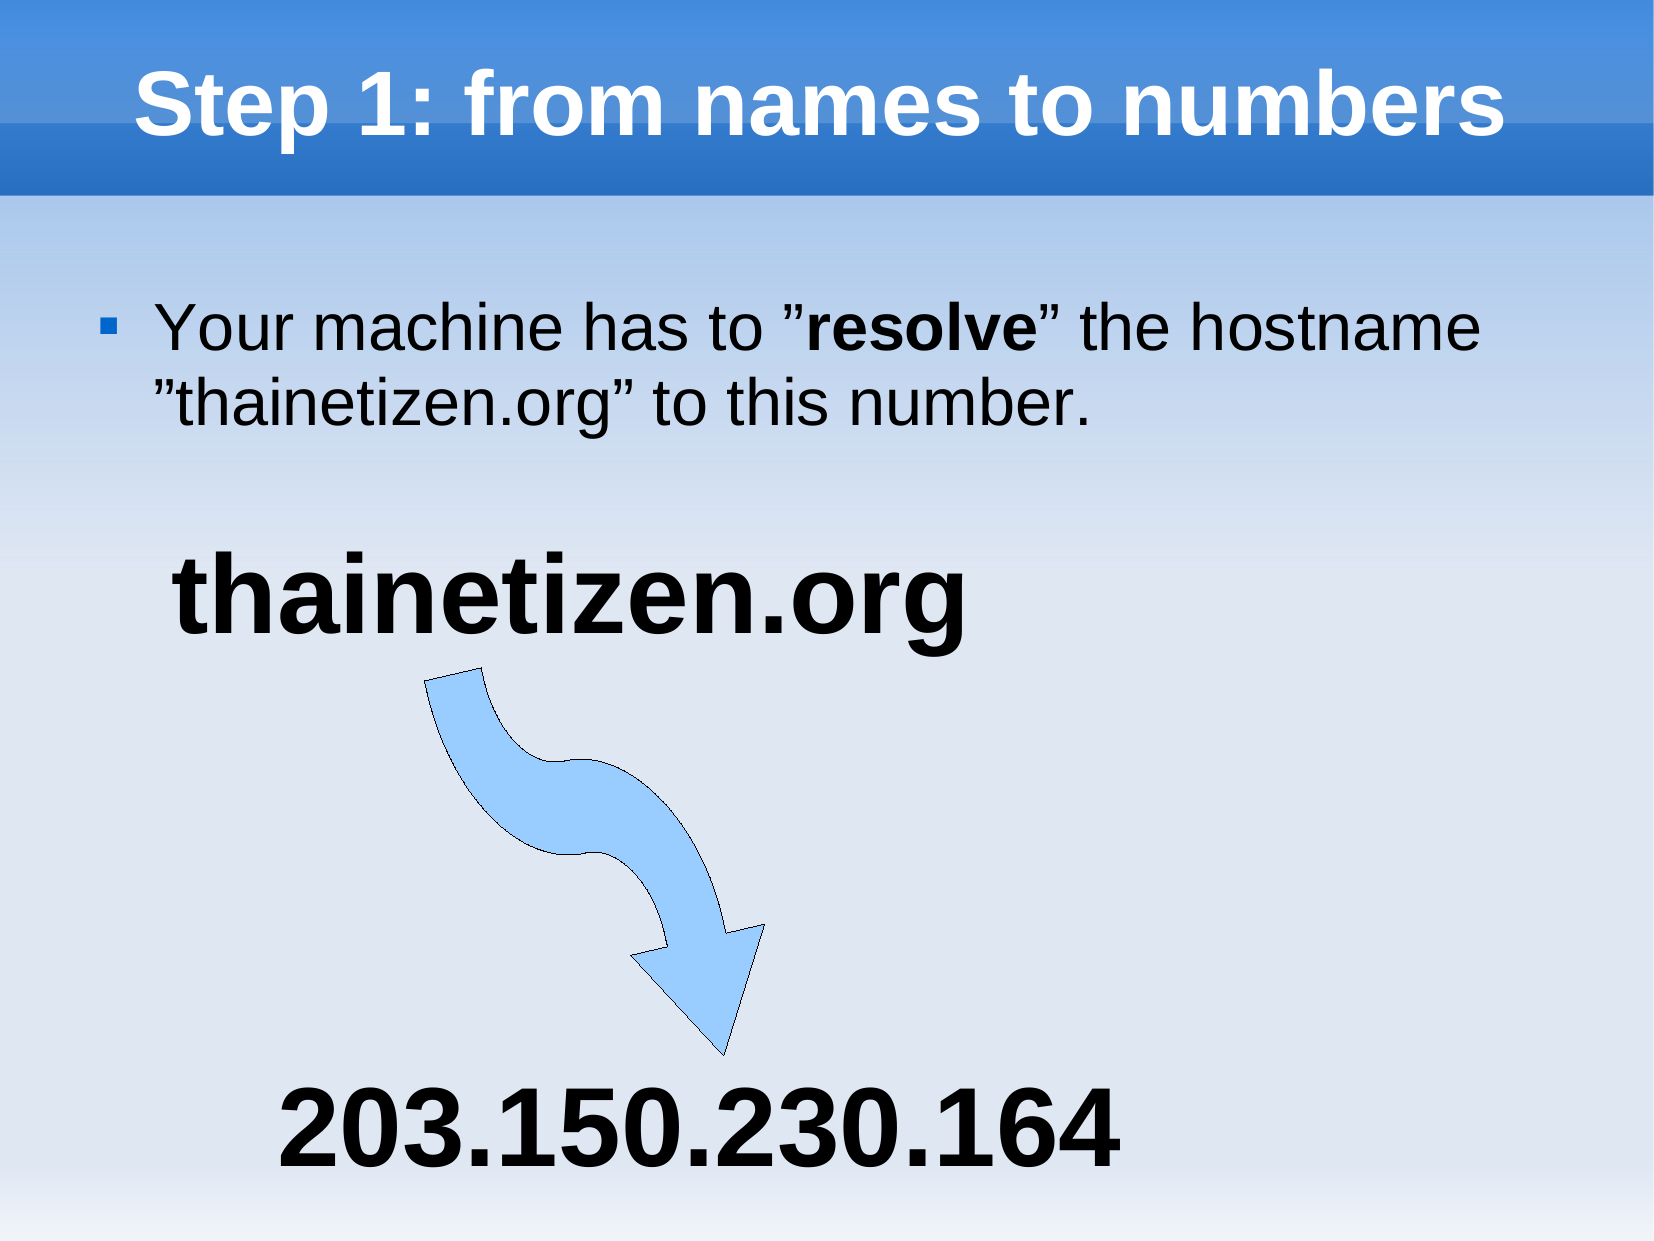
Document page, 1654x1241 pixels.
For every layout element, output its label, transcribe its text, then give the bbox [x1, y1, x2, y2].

picture [0, 0, 1654, 1241]
title Step 1: from names to numbers [76, 0, 1565, 208]
text_box [424, 667, 765, 1056]
text_box thainetizen.org [156, 524, 986, 665]
list Your machine has to ”resolve” the hostname ”thainetizen.org” to this number. [82, 290, 1571, 1109]
text_box 203.150.230.164 [262, 1057, 1137, 1198]
